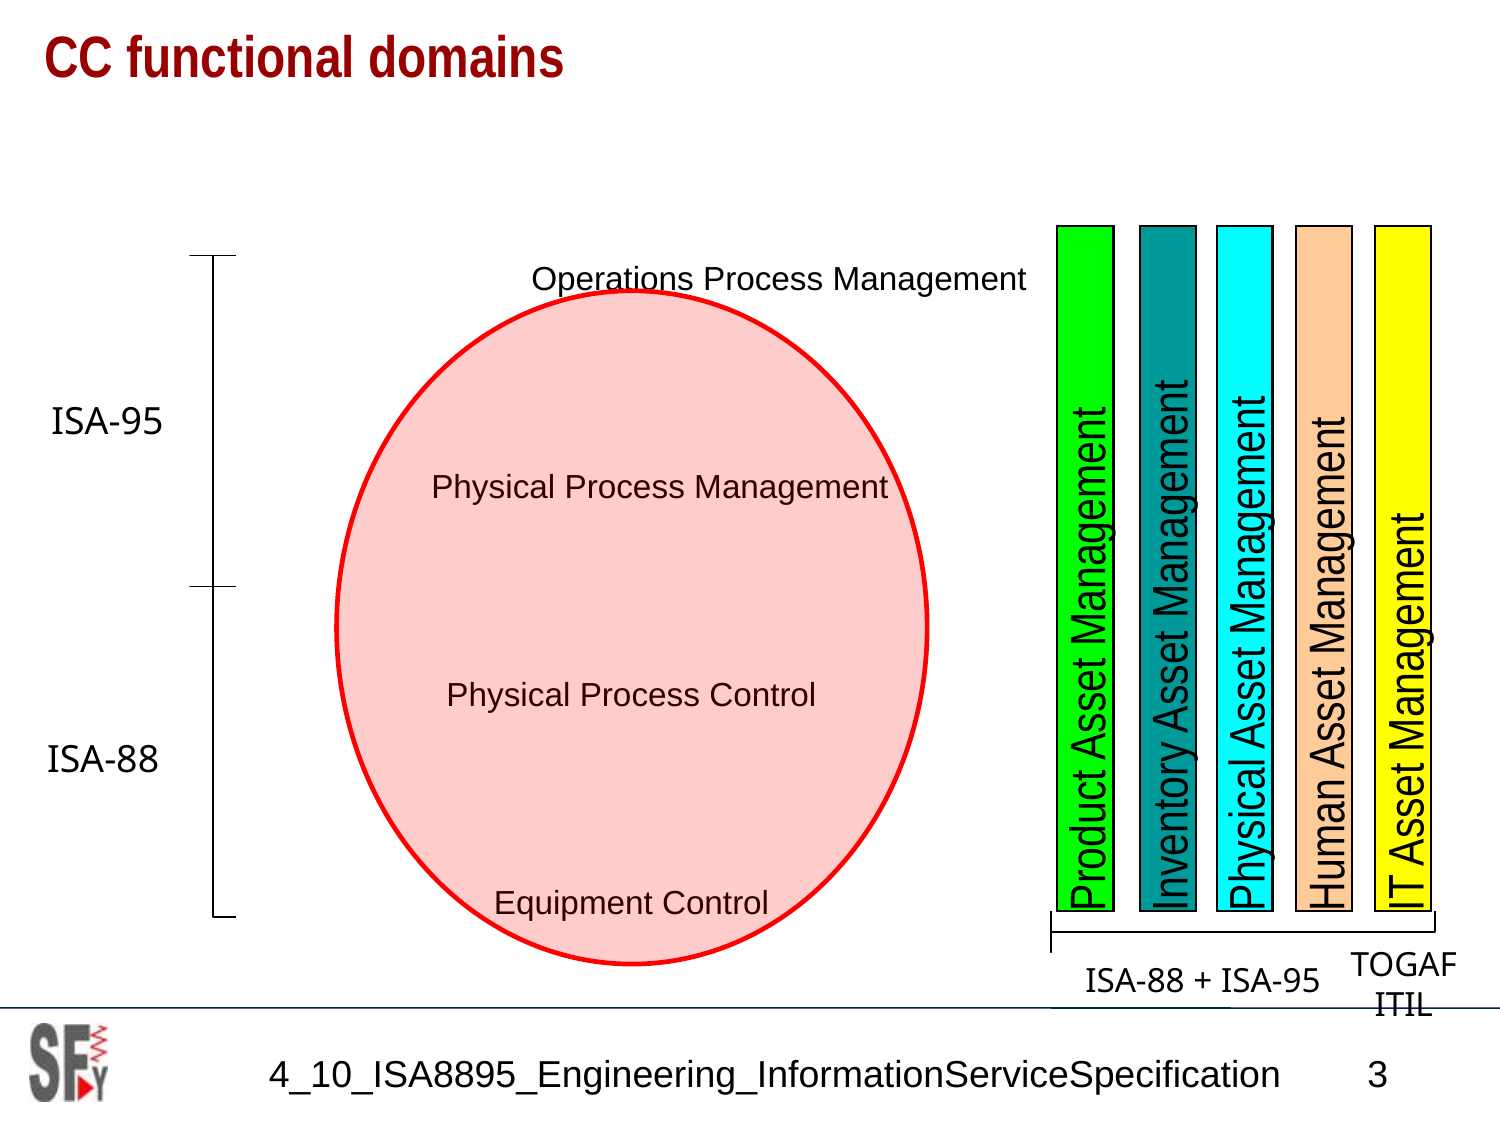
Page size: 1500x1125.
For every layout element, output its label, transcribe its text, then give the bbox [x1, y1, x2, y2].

text_box Product Asset Management [1057, 226, 1114, 911]
slide_number <numéro> [1352, 1034, 1490, 1103]
text_box ISA-95 [51, 381, 179, 450]
text_box Human Asset Management [1296, 226, 1353, 911]
text_box ISA-88 [47, 720, 175, 788]
title CC functional domains [29, 12, 1471, 138]
picture [29, 1023, 108, 1102]
text_box [336, 290, 928, 965]
text_box ISA-88 + ISA-95 [1085, 944, 1337, 1008]
text_box Physical Asset Management [1216, 226, 1273, 911]
text_box IT Asset Management [1375, 226, 1432, 911]
footer 4_10_ISA8895_Engineering_InformationServiceSpecification [253, 1034, 1336, 1103]
text_box Inventory Asset Management [1139, 226, 1196, 911]
text_box TOGAF ITIL [1350, 927, 1473, 1031]
